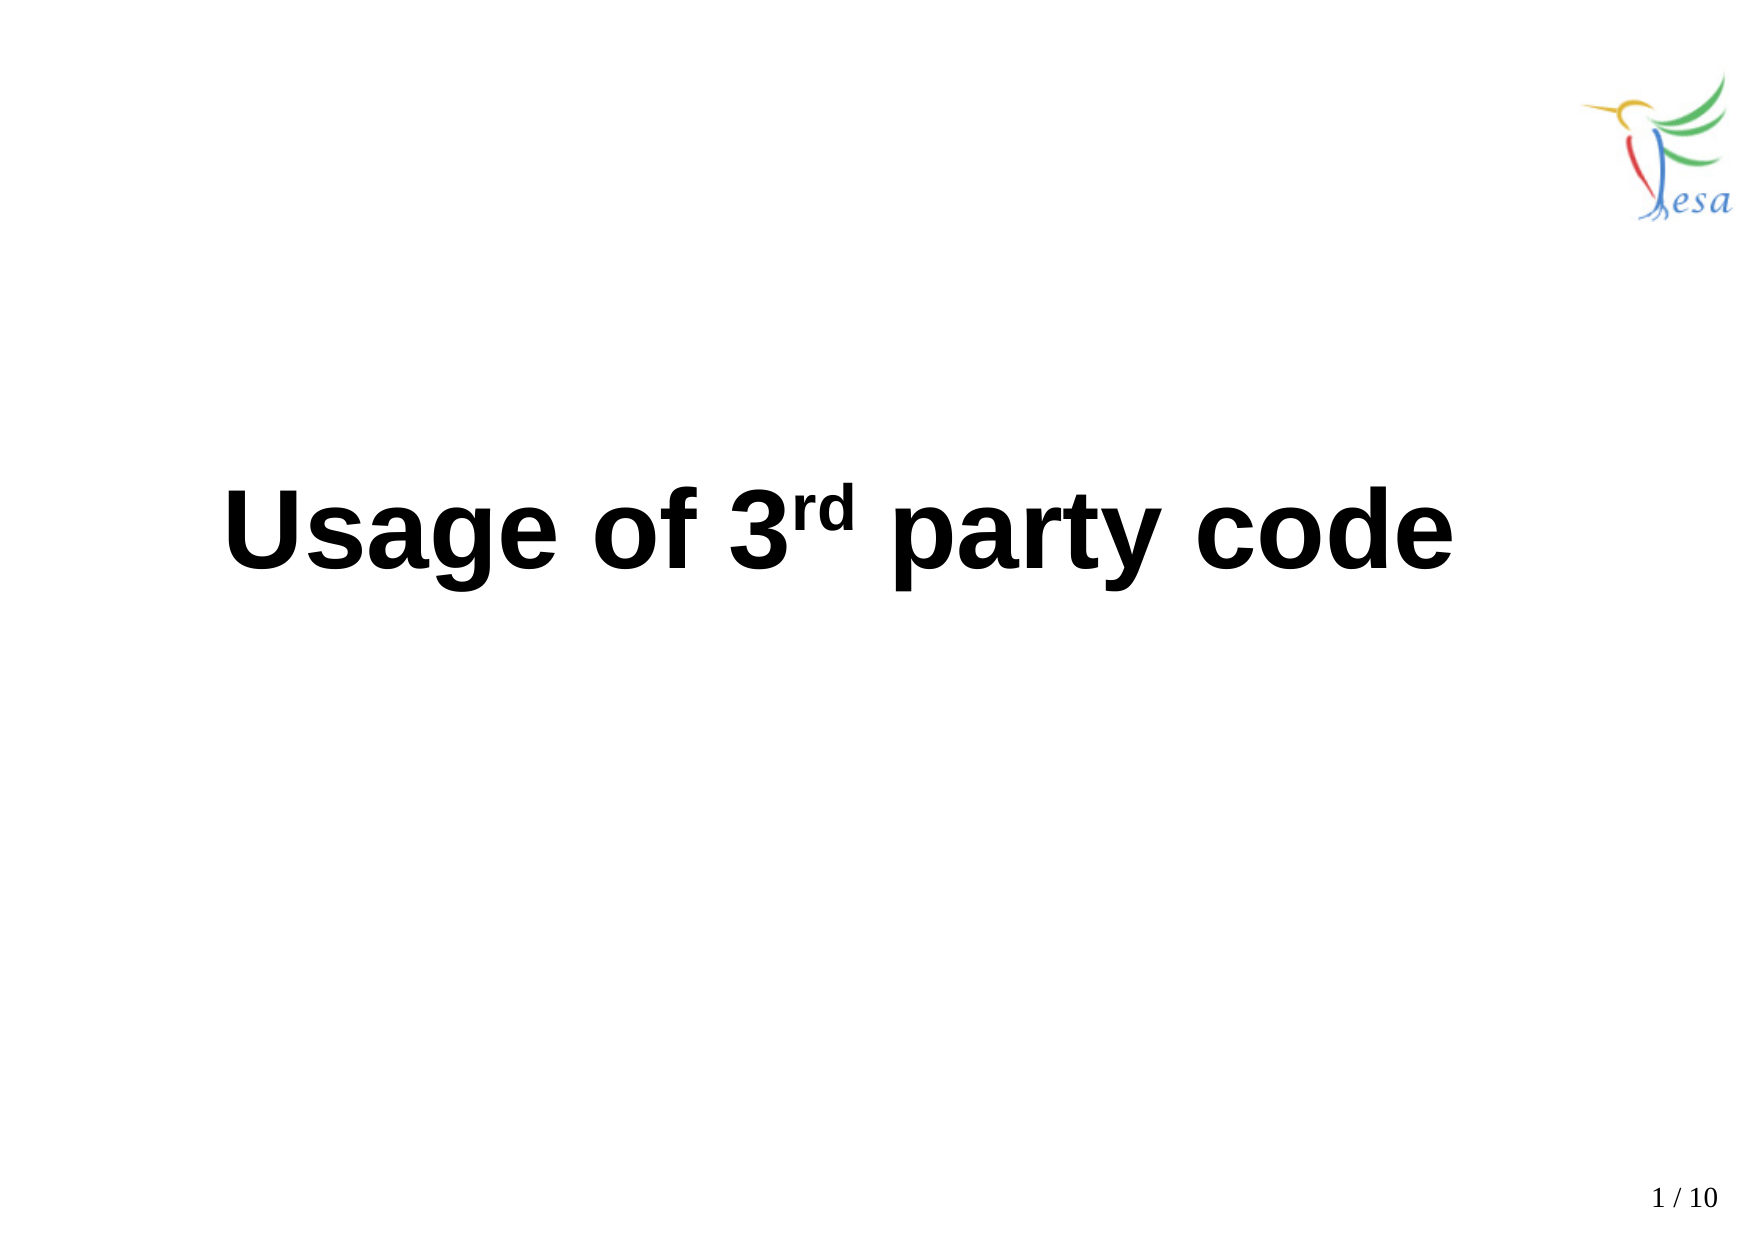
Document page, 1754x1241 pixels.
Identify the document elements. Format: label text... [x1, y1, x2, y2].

subtitle Usage of 3rd party code [90, 49, 1590, 1010]
picture [1590, 64, 1736, 222]
